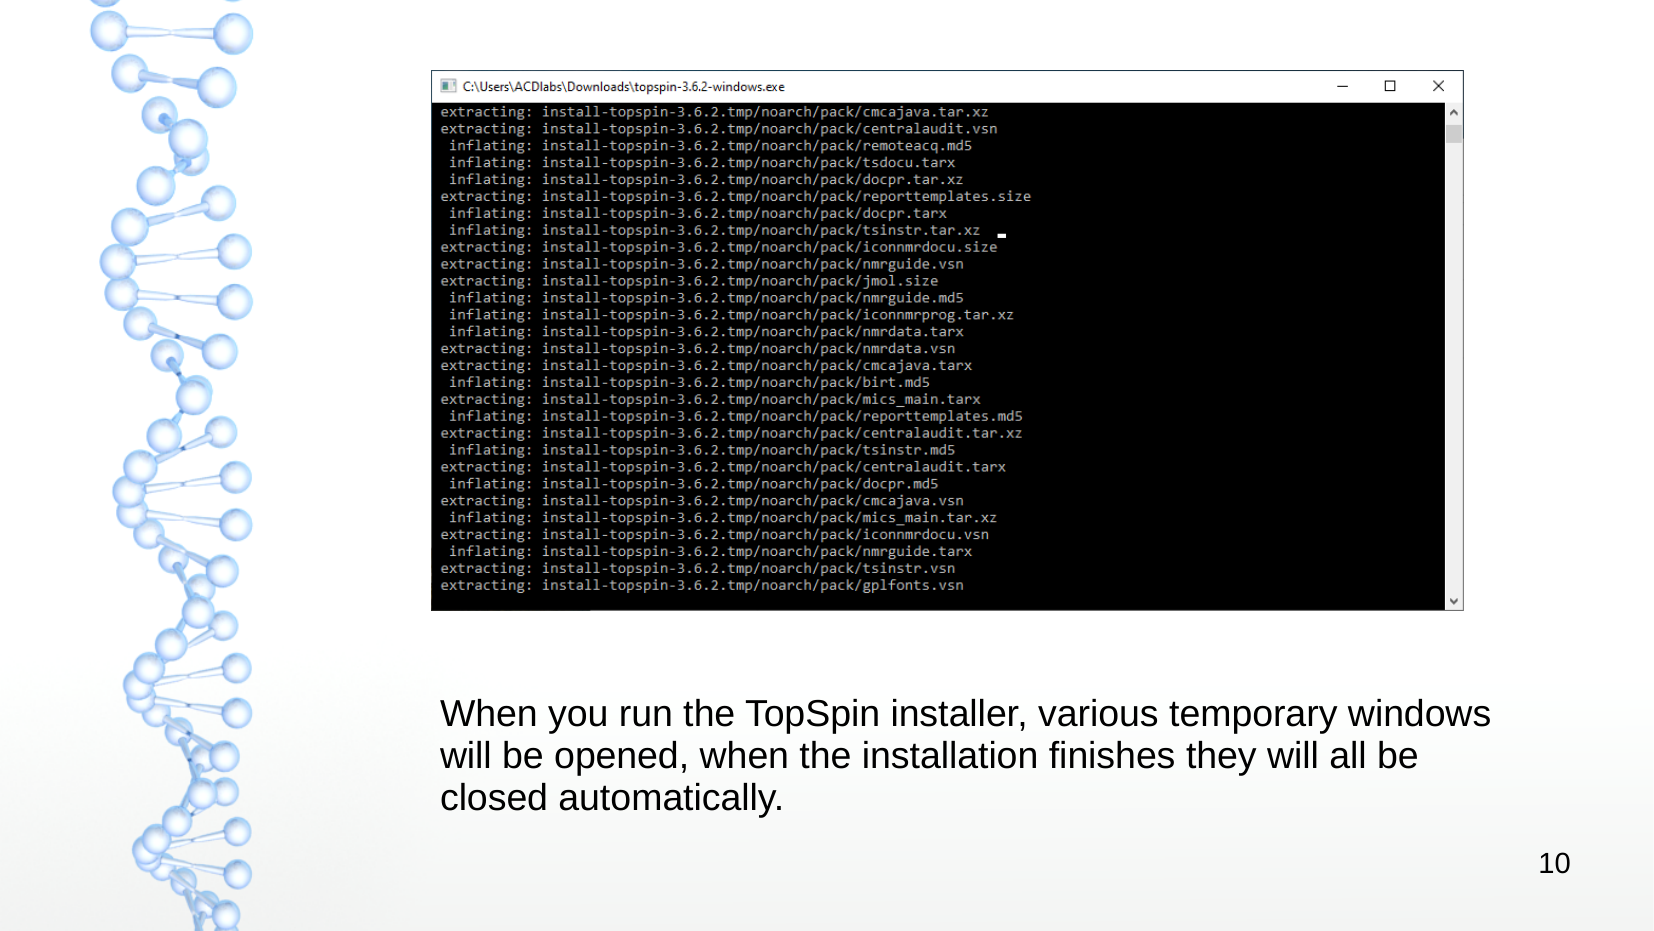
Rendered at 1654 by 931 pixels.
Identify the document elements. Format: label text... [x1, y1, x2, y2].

picture [0, 0, 1654, 931]
text_box When you run the TopSpin installer, various temporary windows will be opened, when the installation finishes they will all be closed automatically. [425, 685, 1507, 826]
